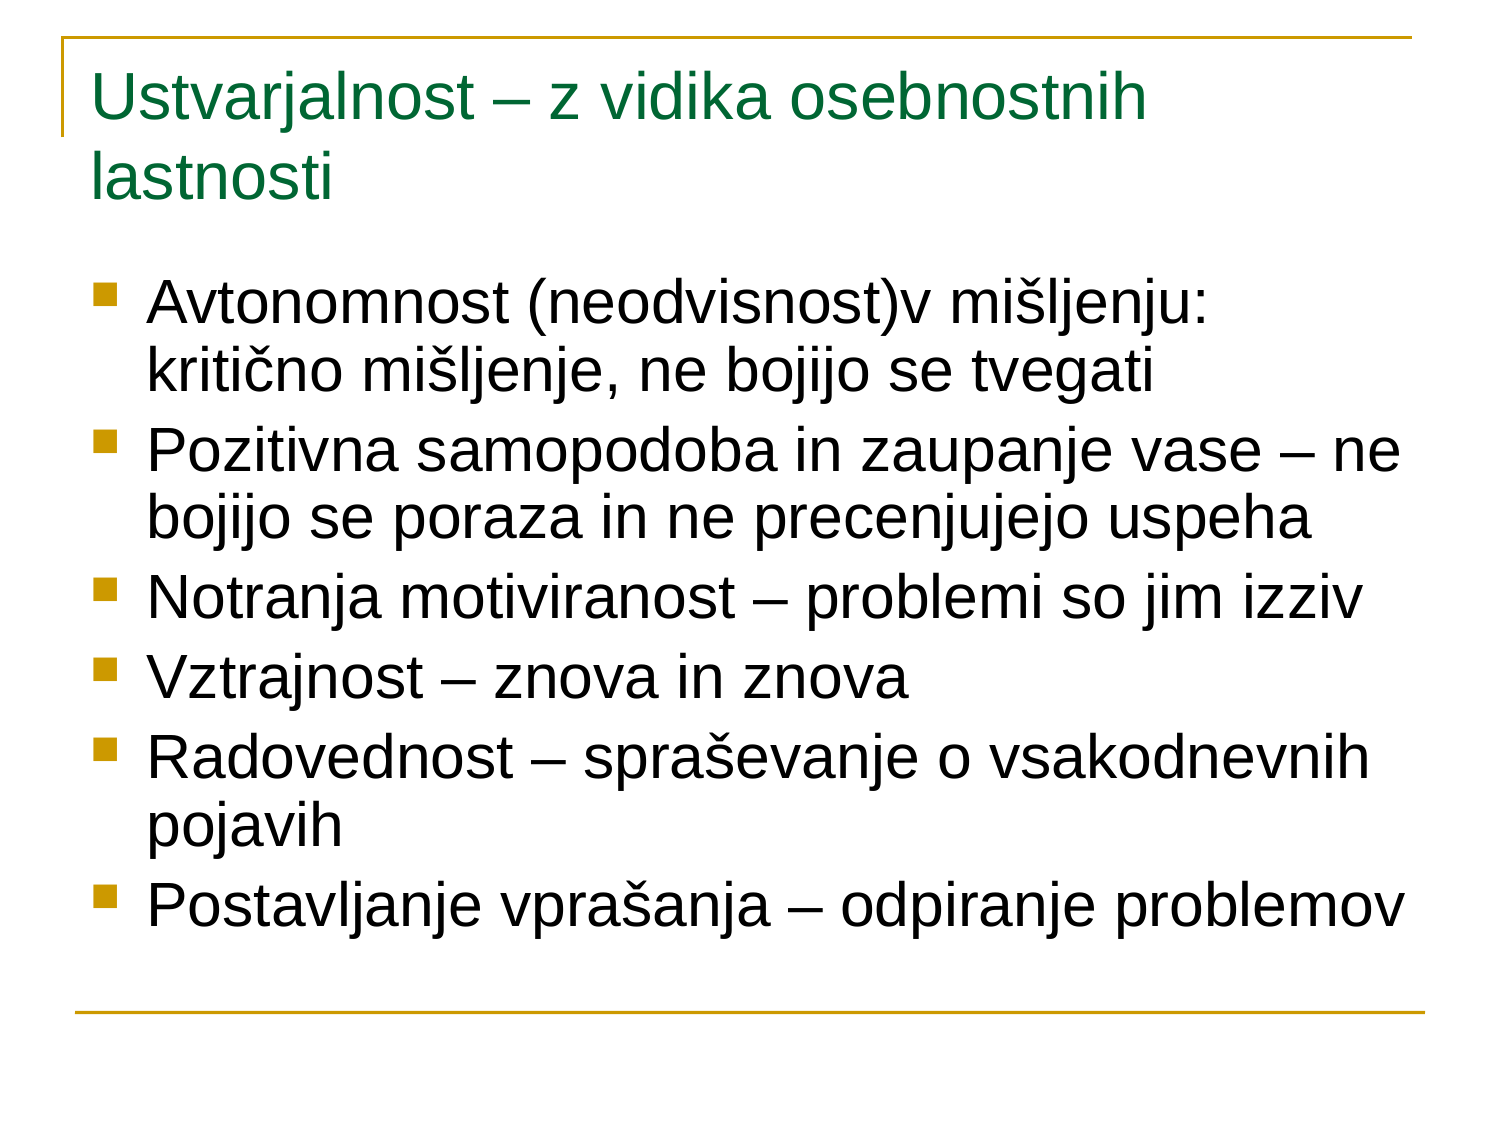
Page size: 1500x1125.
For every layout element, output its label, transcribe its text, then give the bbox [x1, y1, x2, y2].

title Ustvarjalnost – z vidika osebnostnih lastnosti [75, 45, 1425, 233]
list Avtonomnost (neodvisnost)v mišljenju: kritično mišljenje, ne bojijo se tvegati Pozitivna samopodoba in zaupanje vase – ne bojijo se poraza in ne precenjujejo uspeha Notranja motiviranost – problemi so jim izziv Vztrajnost – znova in znova Radovednost – spraševanje o vsakodnevnih pojavih Postavljanje vprašanja – odpiranje problemov [75, 262, 1425, 1006]
